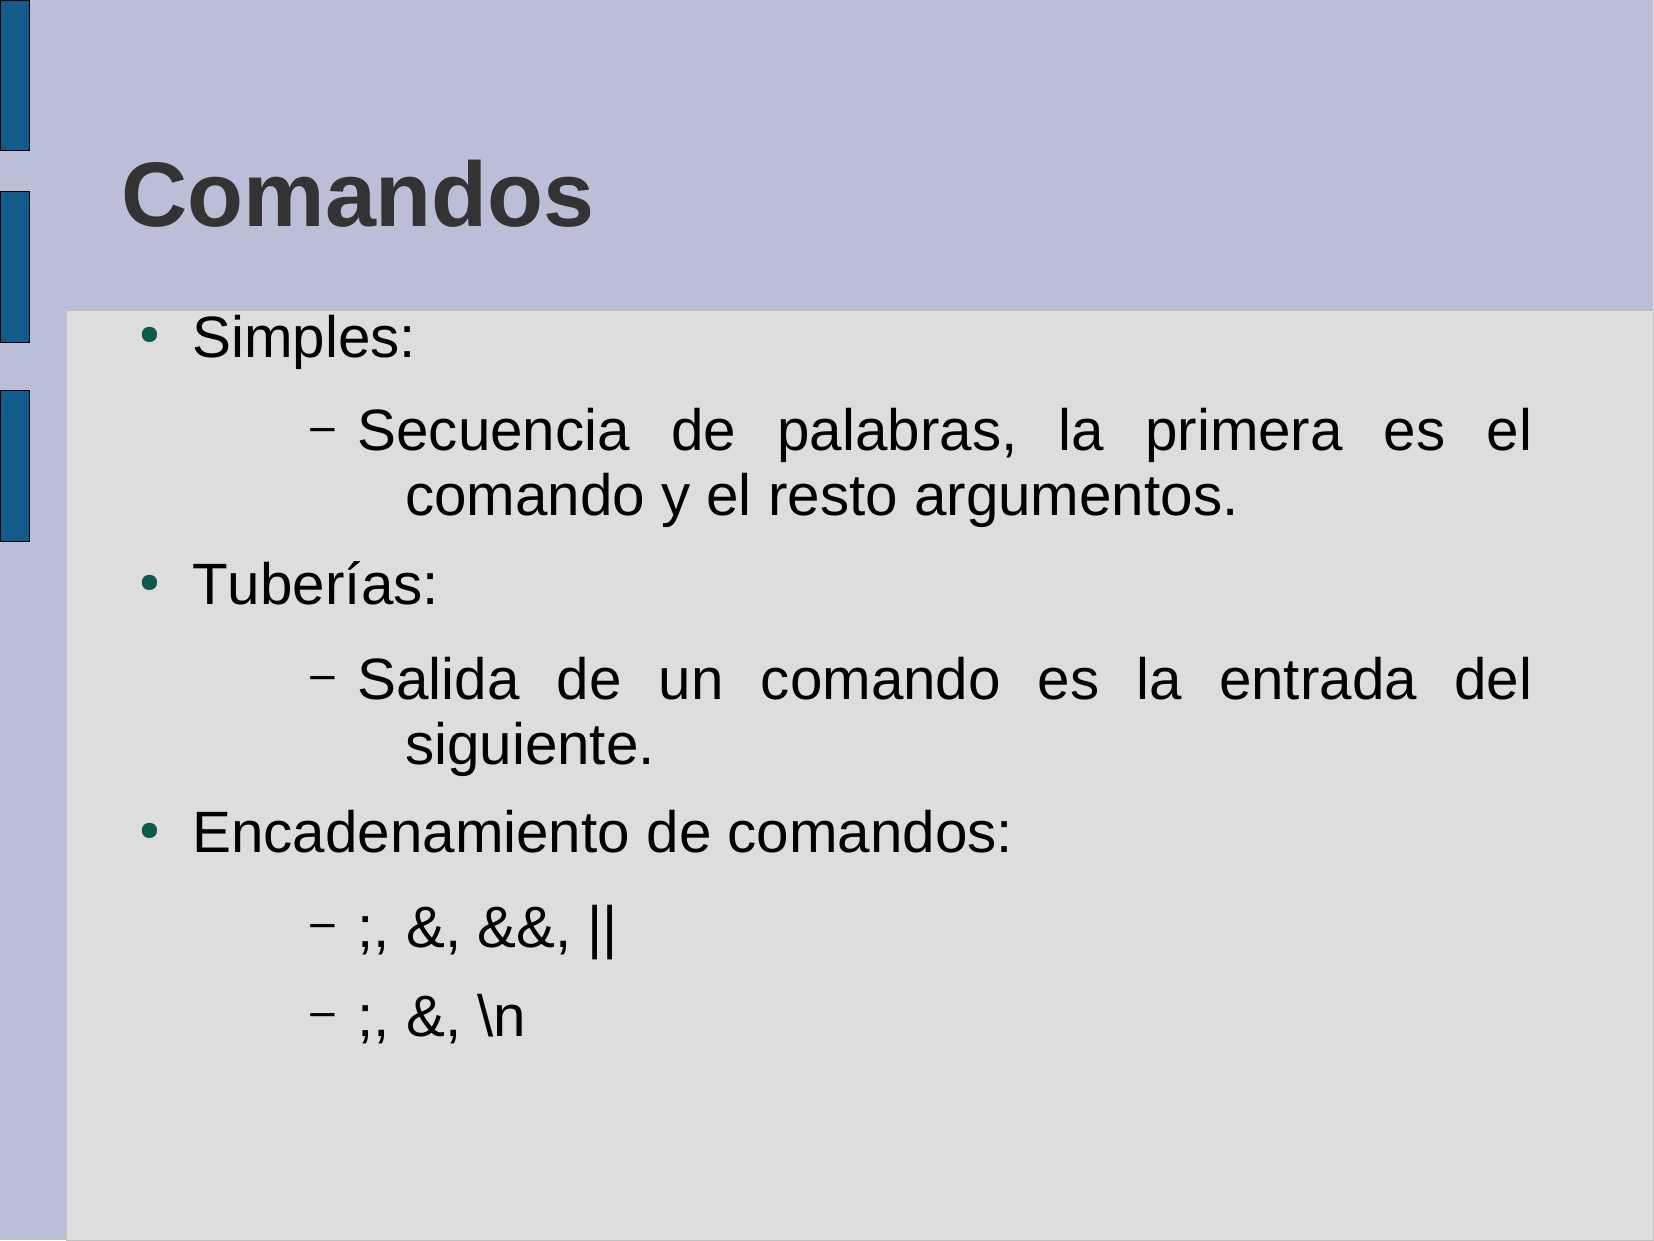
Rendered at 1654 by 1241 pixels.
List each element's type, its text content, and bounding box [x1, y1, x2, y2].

title Comandos [121, 98, 1534, 291]
list Simples: Secuencia de palabras, la primera es el comando y el resto argumentos. Tuberías: Salida de un comando es la entrada del siguiente. Encadenamiento de comandos: ;, &, &&, || ;, &, \n [121, 314, 1534, 1082]
